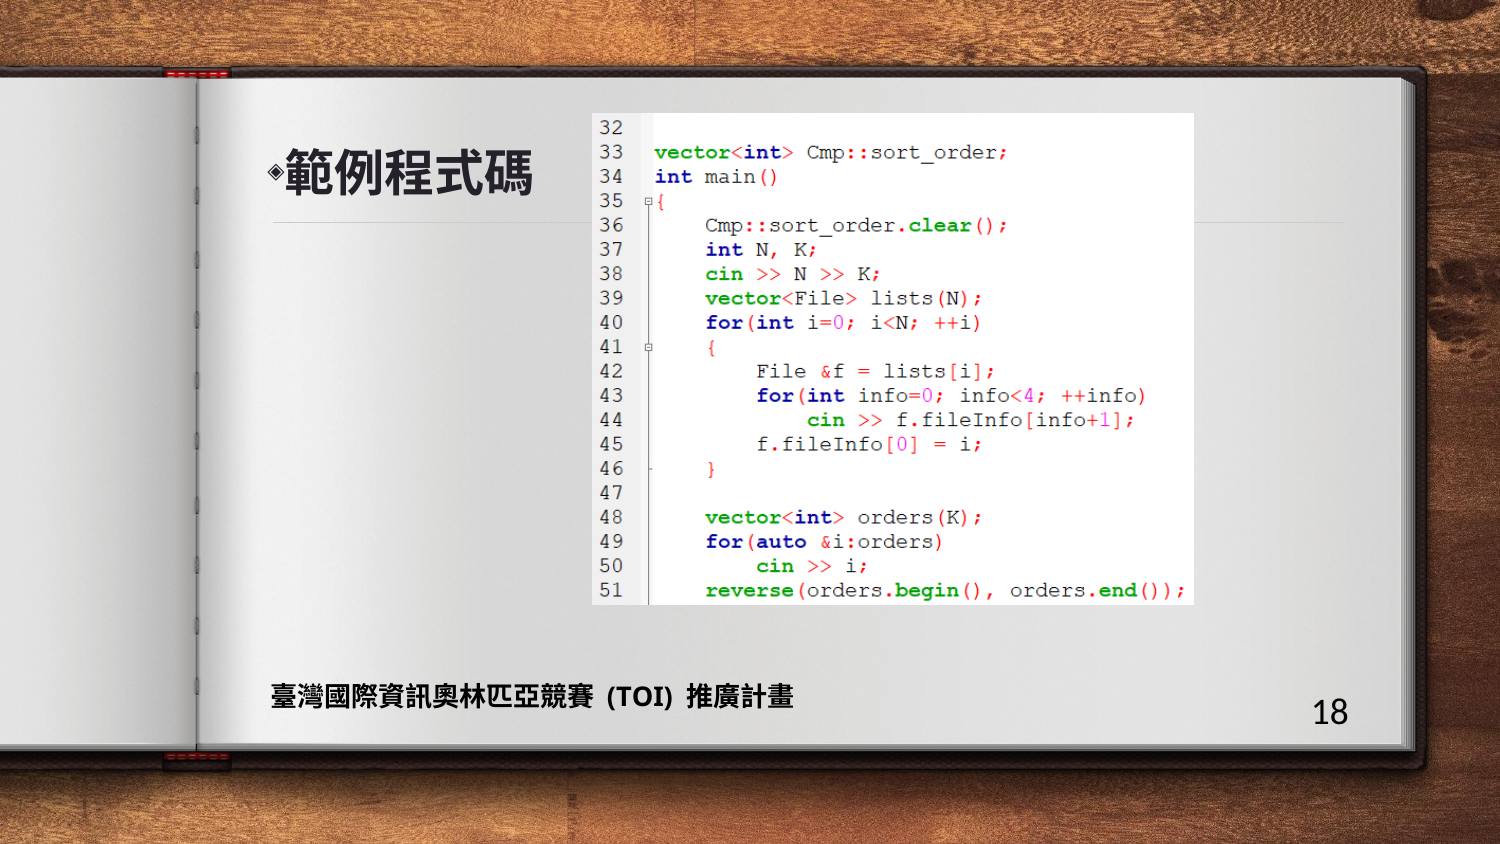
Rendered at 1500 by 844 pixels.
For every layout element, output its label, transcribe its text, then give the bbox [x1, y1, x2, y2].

picture [592, 113, 1194, 605]
list 範例程式碼 [252, 126, 592, 226]
text_box [1295, 672, 1386, 737]
